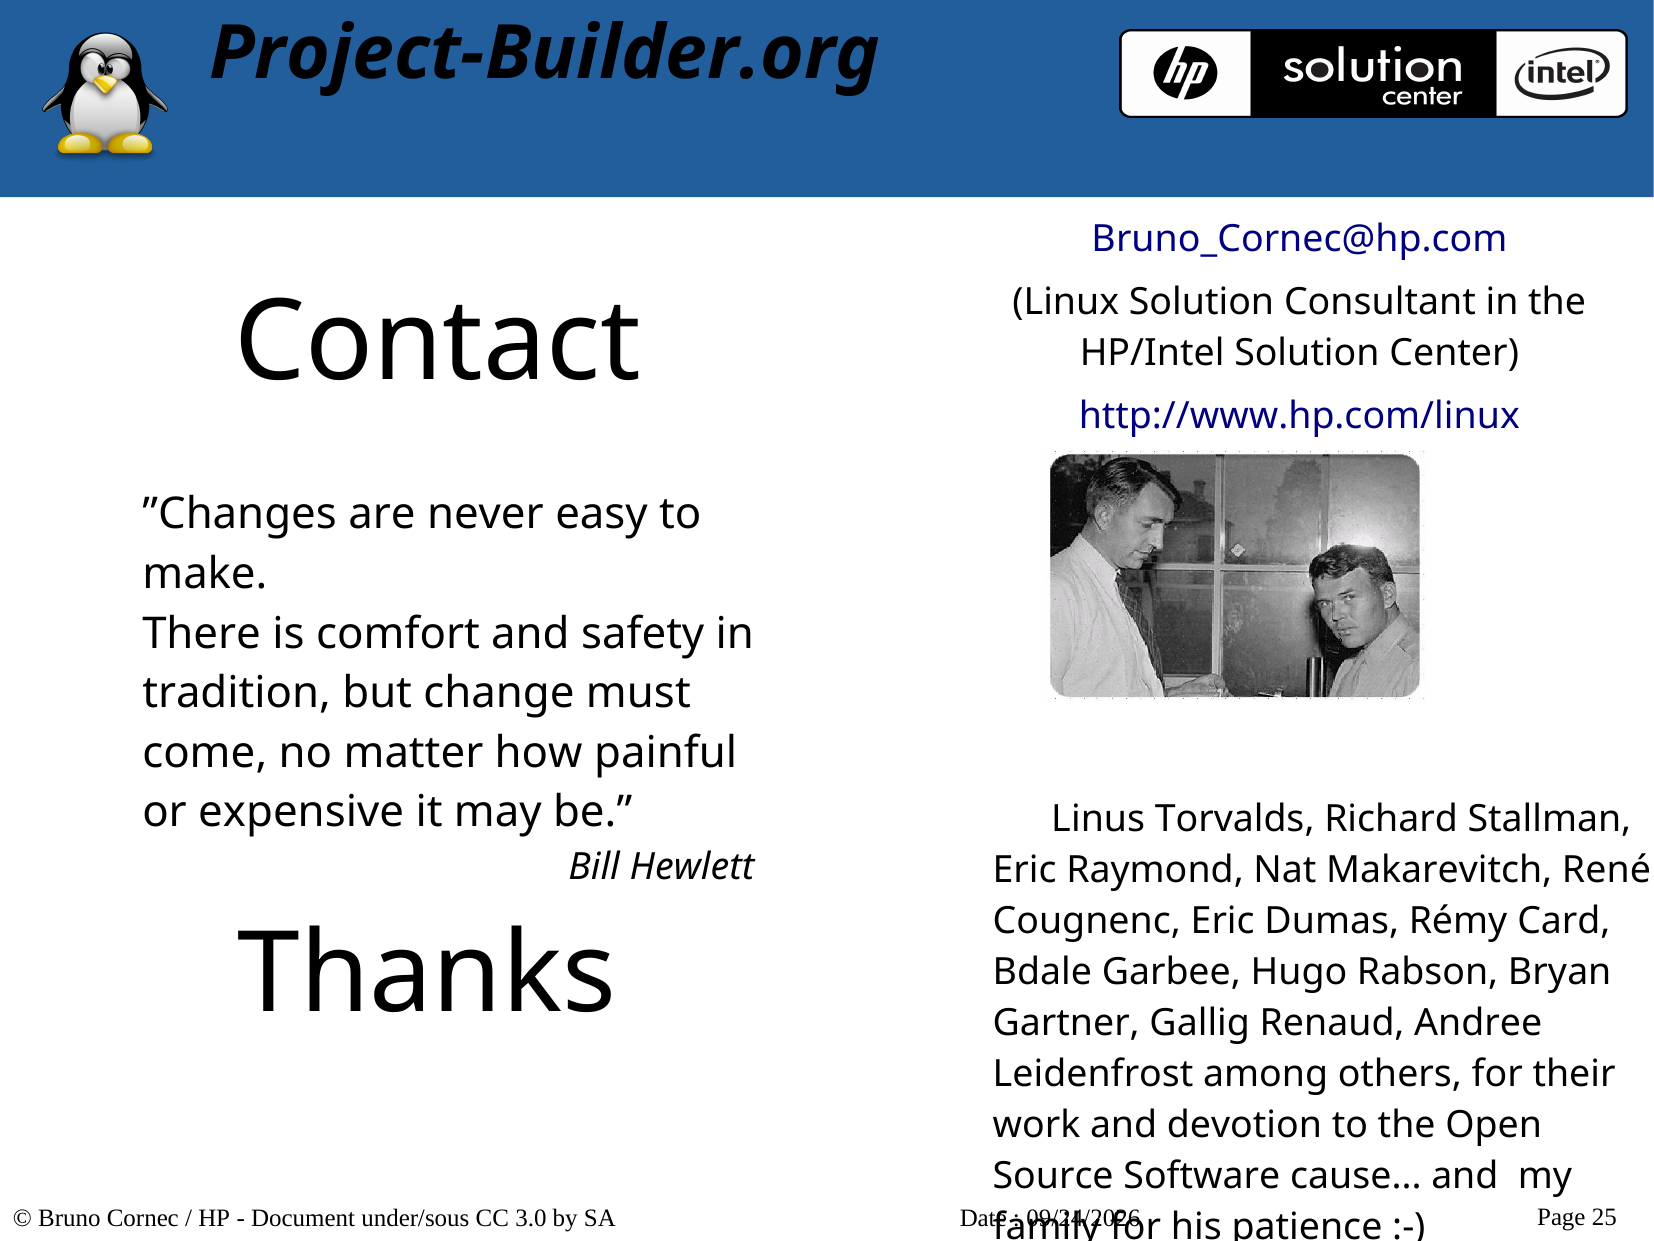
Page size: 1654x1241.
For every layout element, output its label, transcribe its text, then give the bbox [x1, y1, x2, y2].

text_box Contact [234, 259, 655, 399]
list Bruno_Cornec@hp.com (Linux Solution Consultant in the HP/Intel Solution Center) http://www.hp.com/linux Linus Torvalds, Richard Stallman, Eric Raymond, Nat Makarevitch, René Cougnenc, Eric Dumas, Rémy Card, Bdale Garbee, Hugo Rabson, Bryan Gartner, Gallig Renaud, Andree Leidenfrost among others, for their work and devotion to the Open Source Software cause... and my family for his patience :-) [862, 211, 1654, 1189]
picture [42, 29, 168, 167]
text_box Thanks [237, 891, 635, 1032]
text_box ”Changes are never easy to make. There is comfort and safety in tradition, but change must come, no matter how painful or expensive it may be.” Bill Hewlett [65, 482, 783, 856]
picture [1119, 29, 1628, 118]
picture [1043, 450, 1427, 702]
